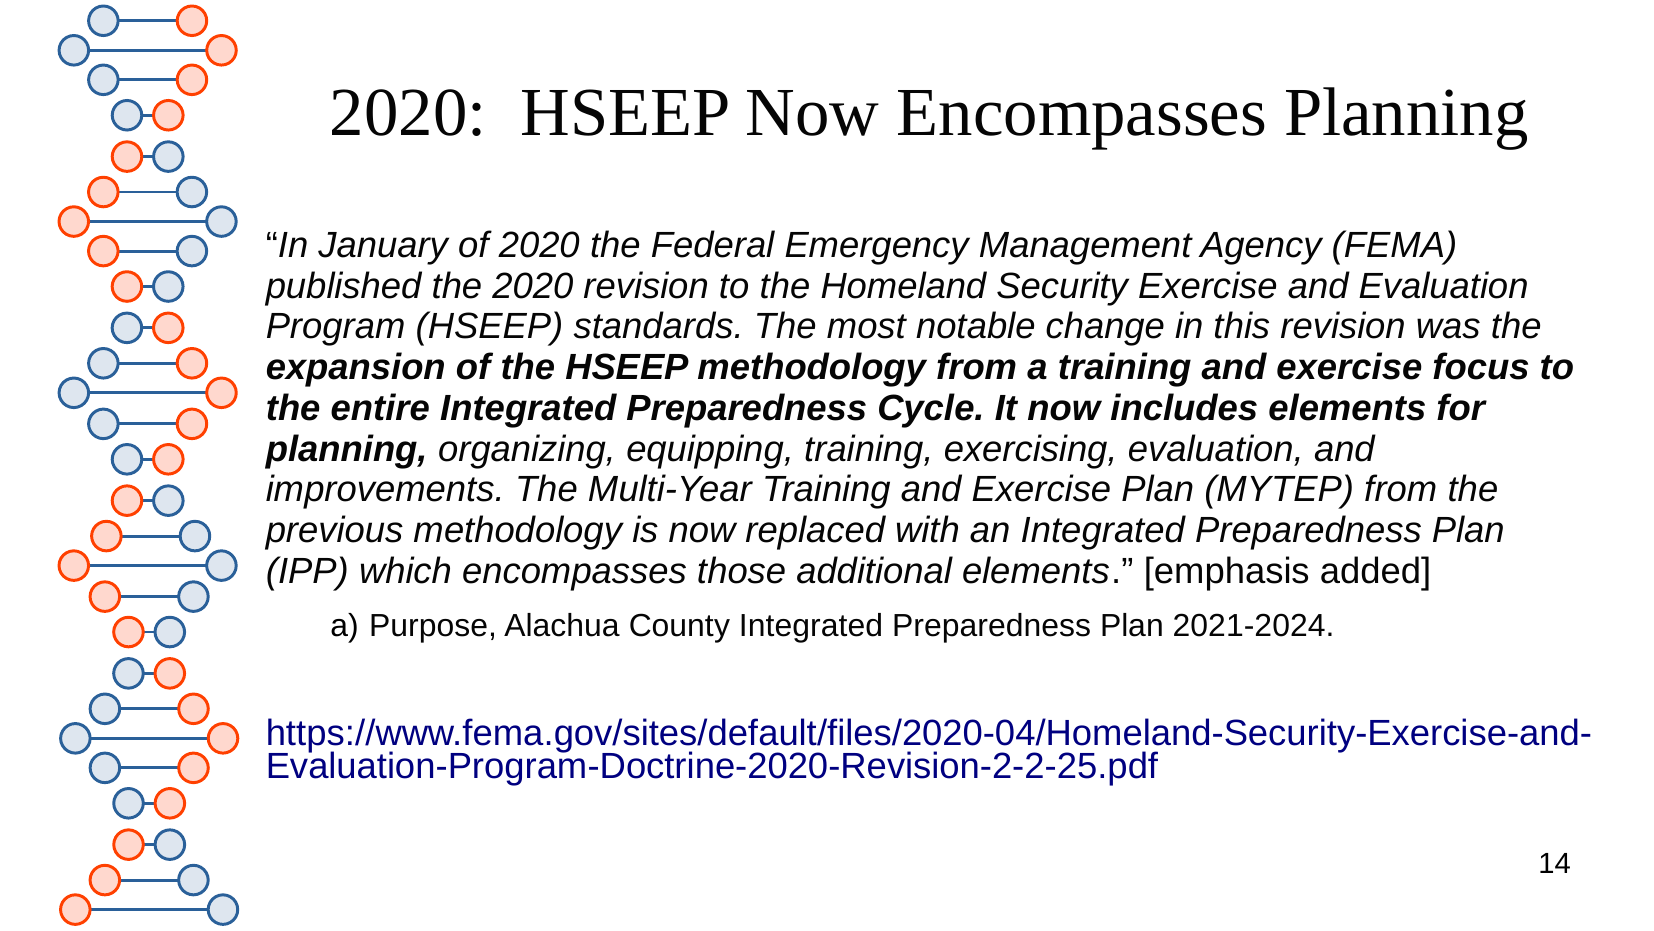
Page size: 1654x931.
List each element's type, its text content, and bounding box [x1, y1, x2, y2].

title 2020: HSEEP Now Encompasses Planning [265, 35, 1595, 189]
list “In January of 2020 the Federal Emergency Management Agency (FEMA) published the 2020 revision to the Homeland Security Exercise and Evaluation Program (HSEEP) standards. The most notable change in this revision was the expansion of the HSEEP methodology from a training and exercise focus to the entire Integrated Preparedness Cycle. It now includes elements for planning, organizing, equipping, training, exercising, evaluation, and improvements. The Multi‐Year Training and Exercise Plan (MYTEP) from the previous methodology is now replaced with an Integrated Preparedness Plan (IPP) which encompasses those additional elements.” [emphasis added] Purpose, Alachua County Integrated Preparedness Plan 2021-2024. https://www.fema.gov/sites/default/files/2020-04/Homeland-Security-Exercise-and-Evaluation-Program-Doctrine-2020-Revision-2-2-25.pdf [265, 224, 1595, 764]
